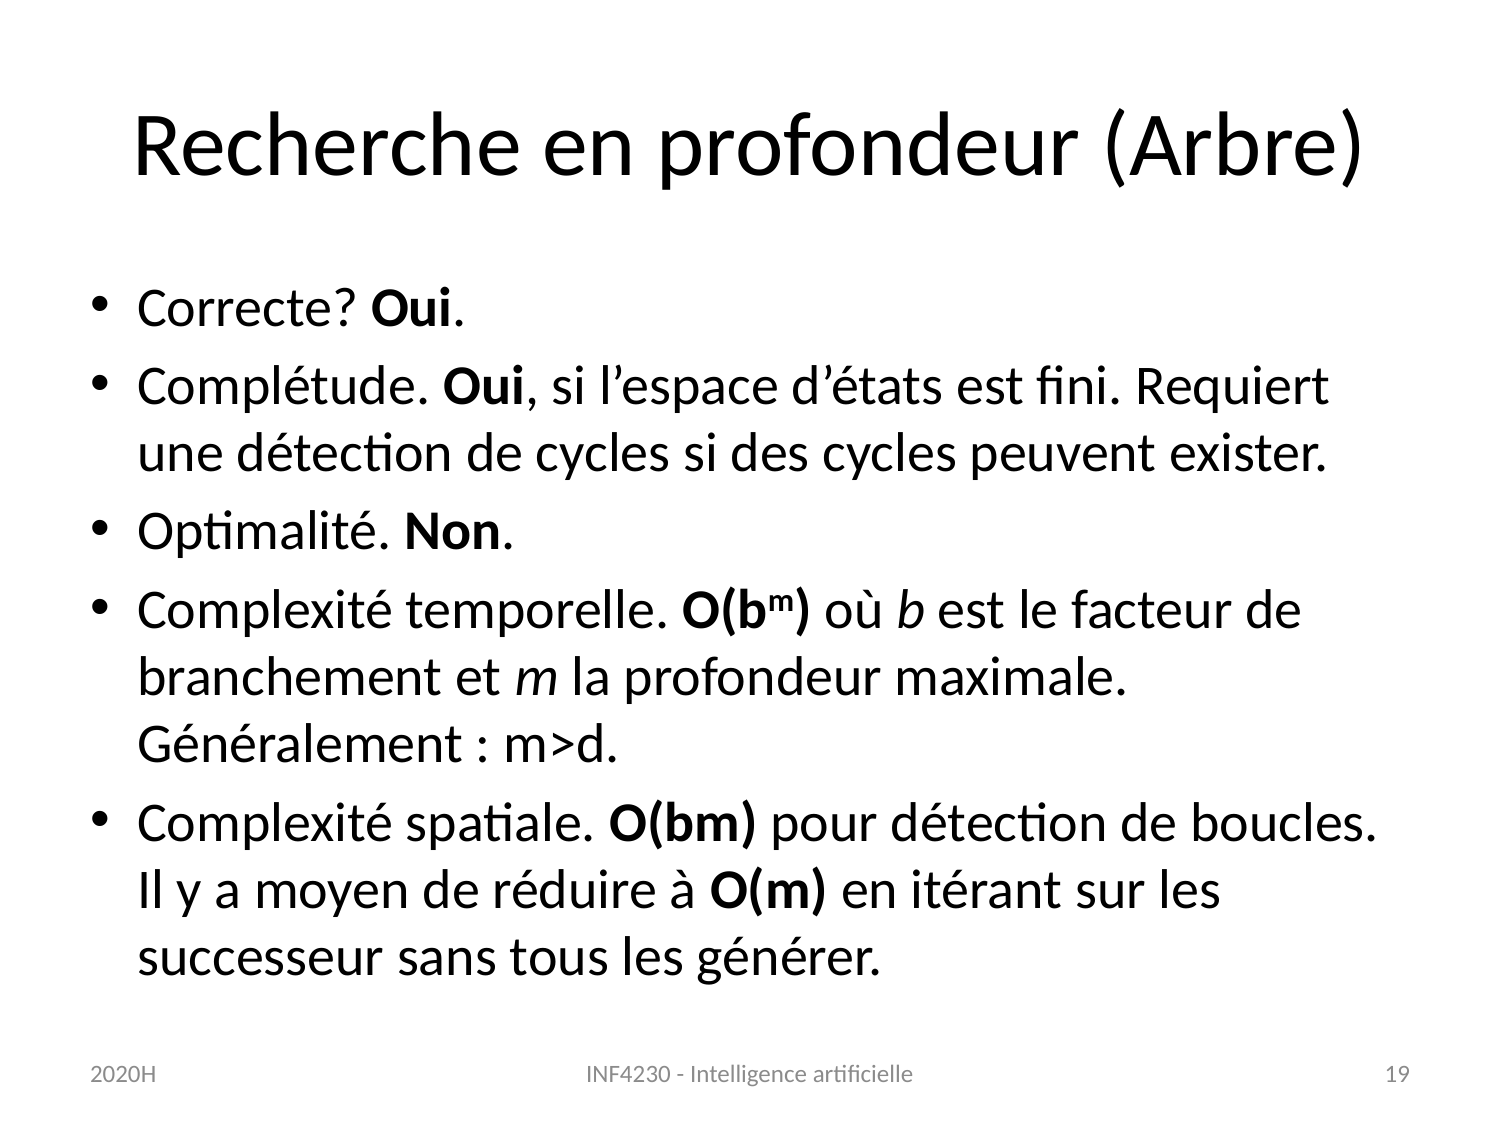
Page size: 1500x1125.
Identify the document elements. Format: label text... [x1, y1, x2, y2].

slide_number 2020H [75, 1042, 425, 1103]
title Recherche en profondeur (Arbre) [75, 45, 1425, 233]
list Correcte? Oui. Complétude. Oui, si l’espace d’états est fini. Requiert une détection de cycles si des cycles peuvent exister. Optimalité. Non. Complexité temporelle. O(bm) où b est le facteur de branchement et m la profondeur maximale. Généralement : m>d. Complexité spatiale. O(bm) pour détection de boucles. Il y a moyen de réduire à O(m) en itérant sur les successeur sans tous les générer. [75, 262, 1425, 1005]
footer INF4230 - Intelligence artificielle [512, 1042, 988, 1103]
slide_number <numéro> [1074, 1042, 1425, 1103]
